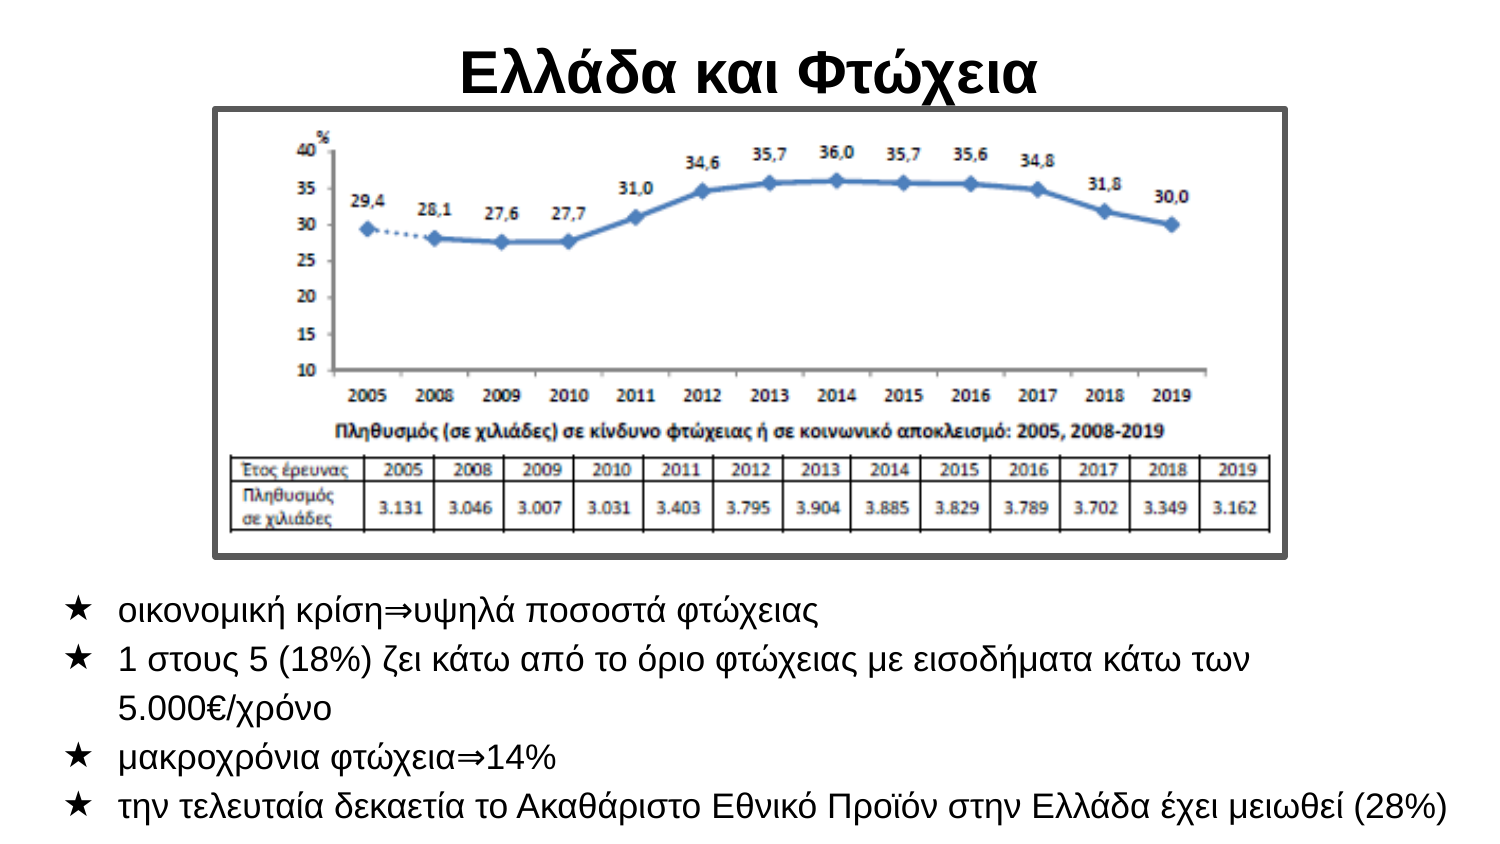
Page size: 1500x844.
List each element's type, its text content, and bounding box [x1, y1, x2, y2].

picture [218, 112, 1282, 554]
title Ελλάδα και Φτώχεια [51, 18, 1449, 112]
text_box οικονομική κρίση⇒υψηλά ποσοστά φτώχειας 1 στους 5 (18%) ζει κάτω από το όριο φτώχειας με εισοδήματα κάτω των 5.000€/χρόνο μακροχρόνια φτώχεια⇒14% την τελευταία δεκαετία το Ακαθάριστο Εθνικό Προϊόν στην Ελλάδα έχει μειωθεί (28%) [27, 565, 1466, 841]
